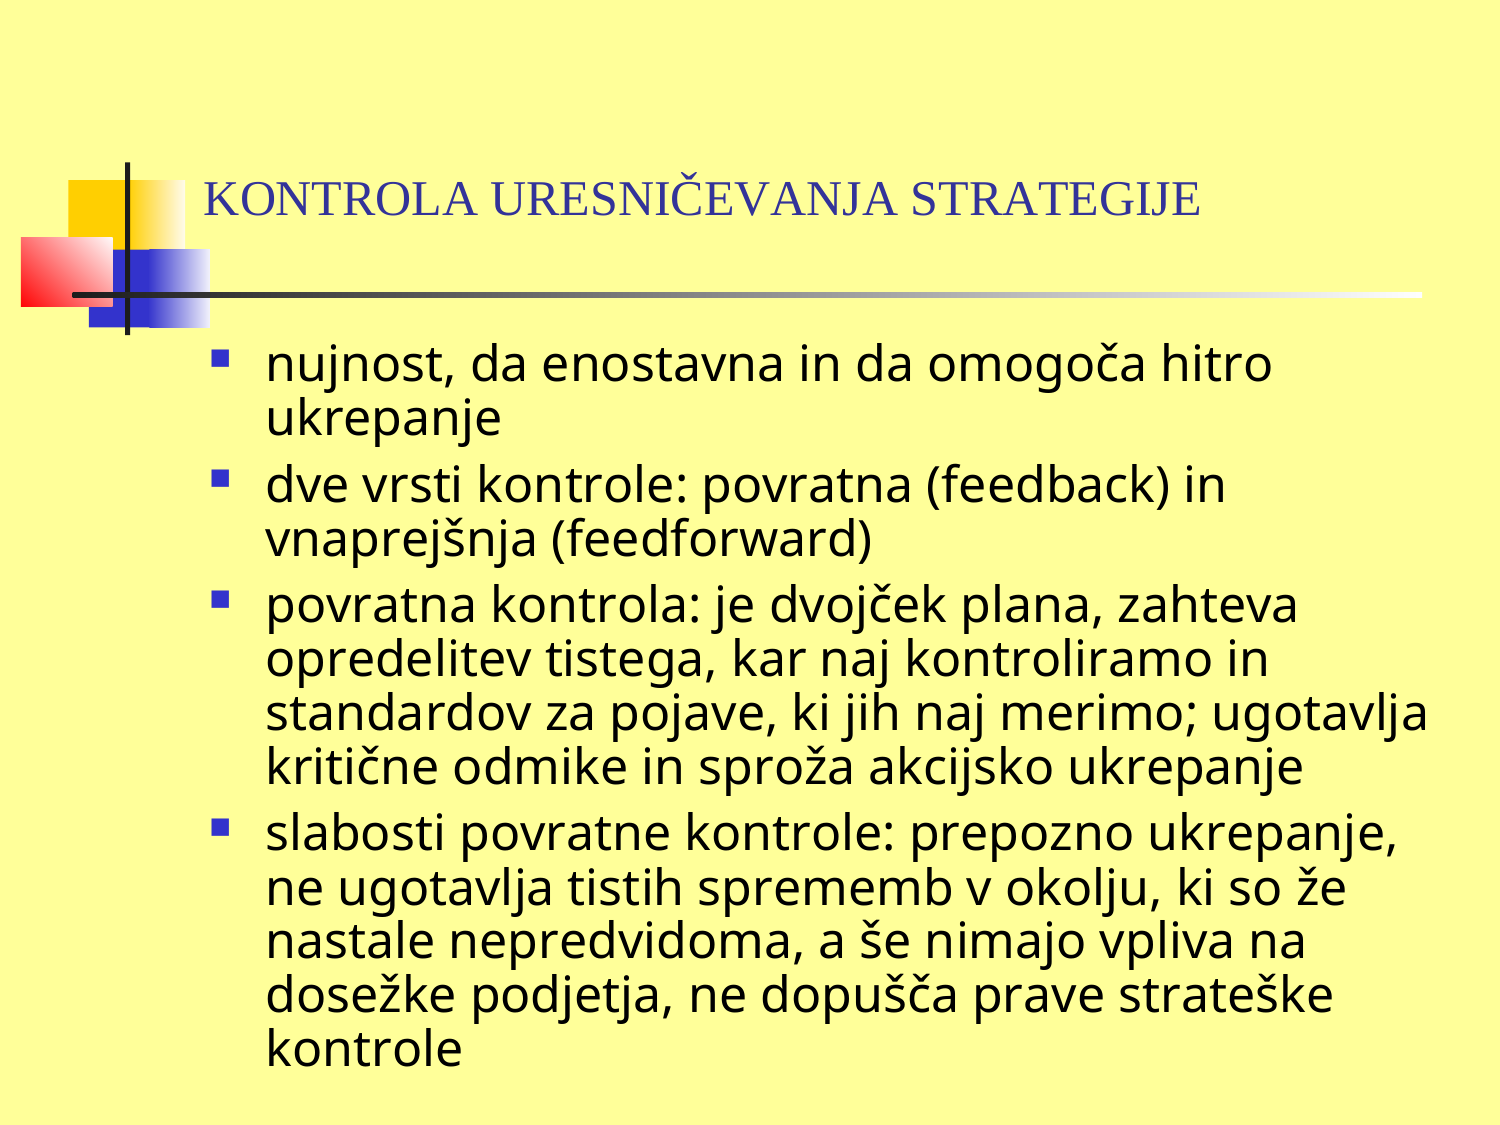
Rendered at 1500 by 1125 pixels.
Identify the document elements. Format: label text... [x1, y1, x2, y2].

title KONTROLA URESNIČEVANJA STRATEGIJE [188, 101, 1468, 289]
list nujnost, da enostavna in da omogoča hitro ukrepanje dve vrsti kontrole: povratna (feedback) in vnaprejšnja (feedforward) povratna kontrola: je dvojček plana, zahteva opredelitev tistega, kar naj kontroliramo in standardov za pojave, ki jih naj merimo; ugotavlja kritične odmike in sproža akcijsko ukrepanje slabosti povratne kontrole: prepozno ukrepanje, ne ugotavlja tistih sprememb v okolju, ki so že nastale nepredvidoma, a še nimajo vpliva na dosežke podjetja, ne dopušča prave strateške kontrole [193, 331, 1469, 1007]
